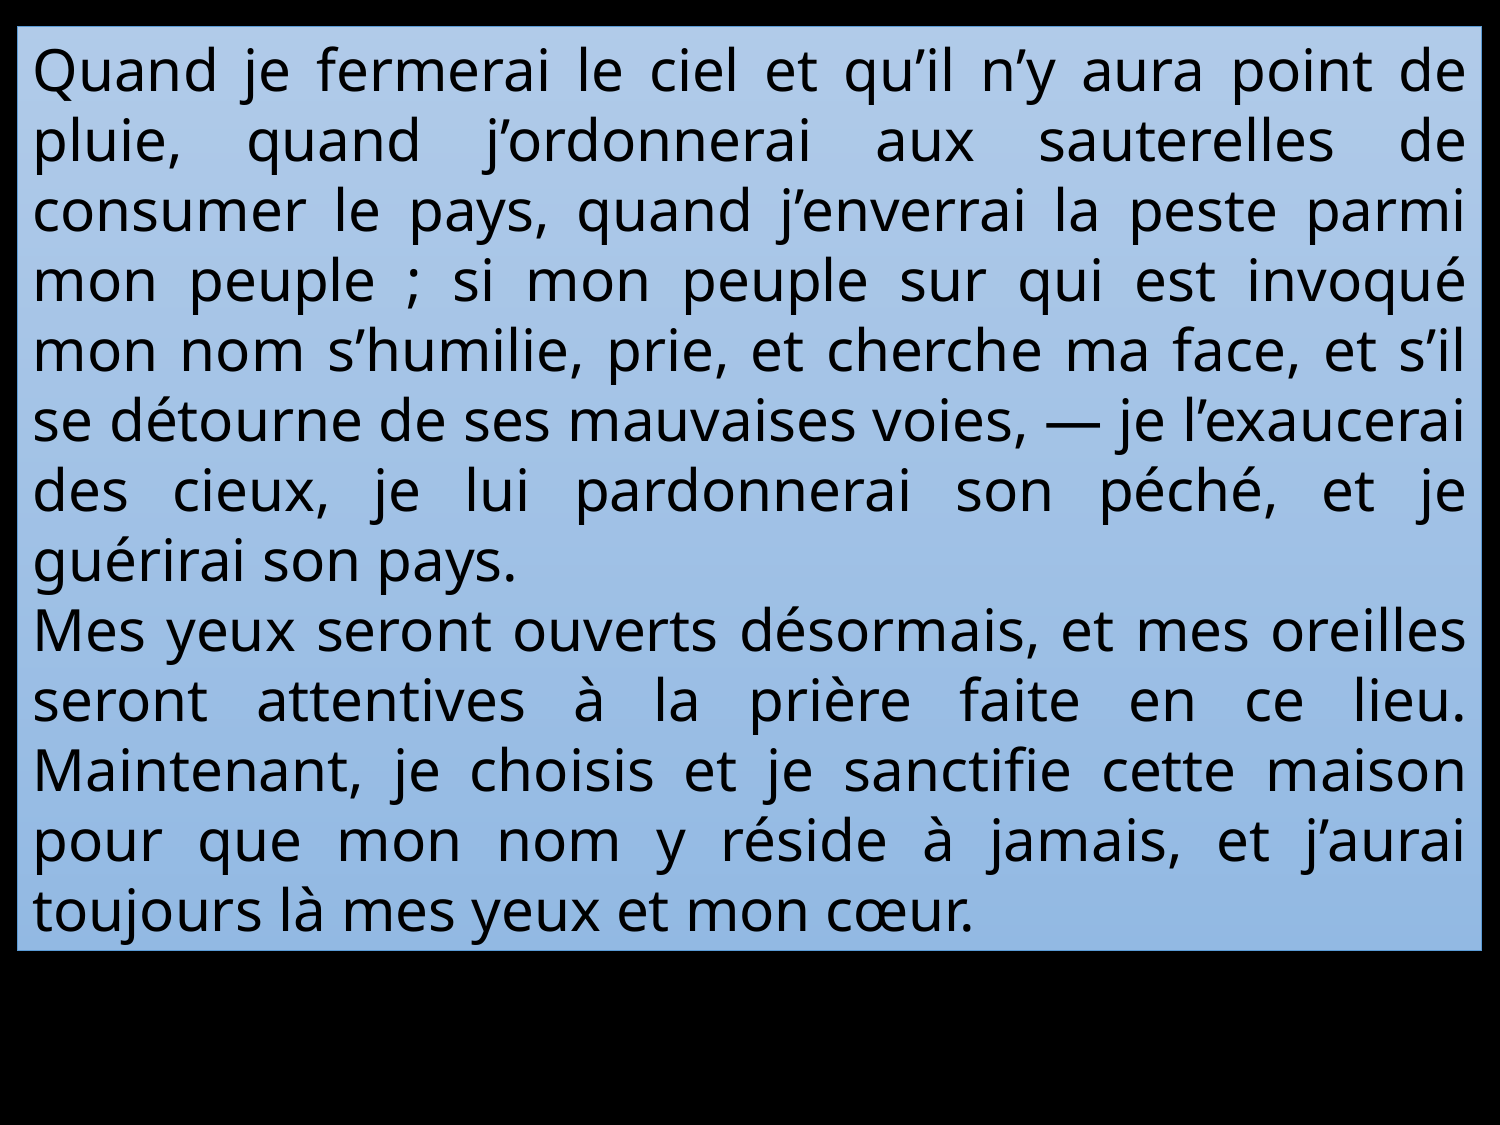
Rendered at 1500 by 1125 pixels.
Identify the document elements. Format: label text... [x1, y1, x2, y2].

text_box Quand je fermerai le ciel et qu’il n’y aura point de pluie, quand j’ordonnerai aux sauterelles de consumer le pays, quand j’enverrai la peste parmi mon peuple ; si mon peuple sur qui est invoqué mon nom s’humilie, prie, et cherche ma face, et s’il se détourne de ses mauvaises voies, — je l’exaucerai des cieux, je lui pardonnerai son péché, et je guérirai son pays. Mes yeux seront ouverts désormais, et mes oreilles seront attentives à la prière faite en ce lieu. Maintenant, je choisis et je sanctifie cette maison pour que mon nom y réside à jamais, et j’aurai toujours là mes yeux et mon cœur. [17, 26, 1482, 951]
